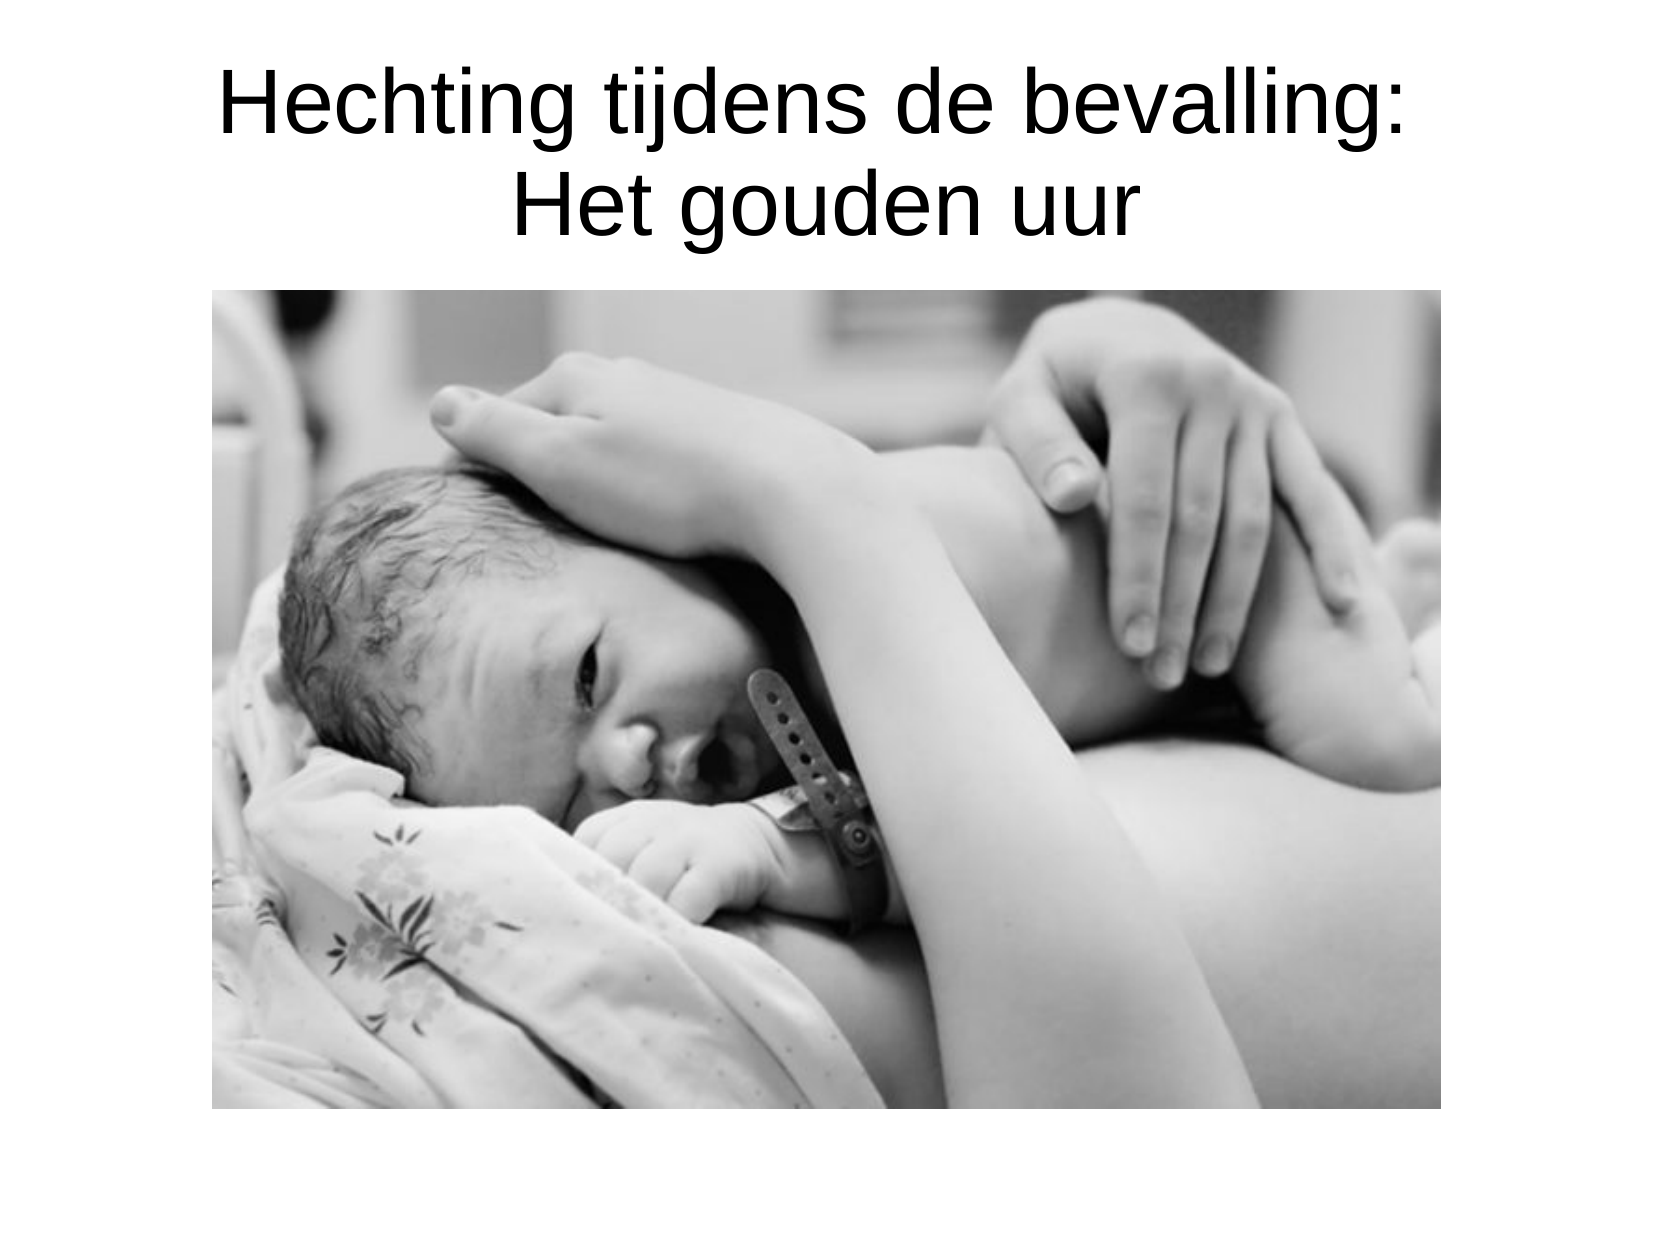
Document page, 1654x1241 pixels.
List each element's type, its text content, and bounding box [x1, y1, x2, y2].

picture [212, 290, 1441, 1109]
title Hechting tijdens de bevalling: Het gouden uur [82, 49, 1571, 257]
